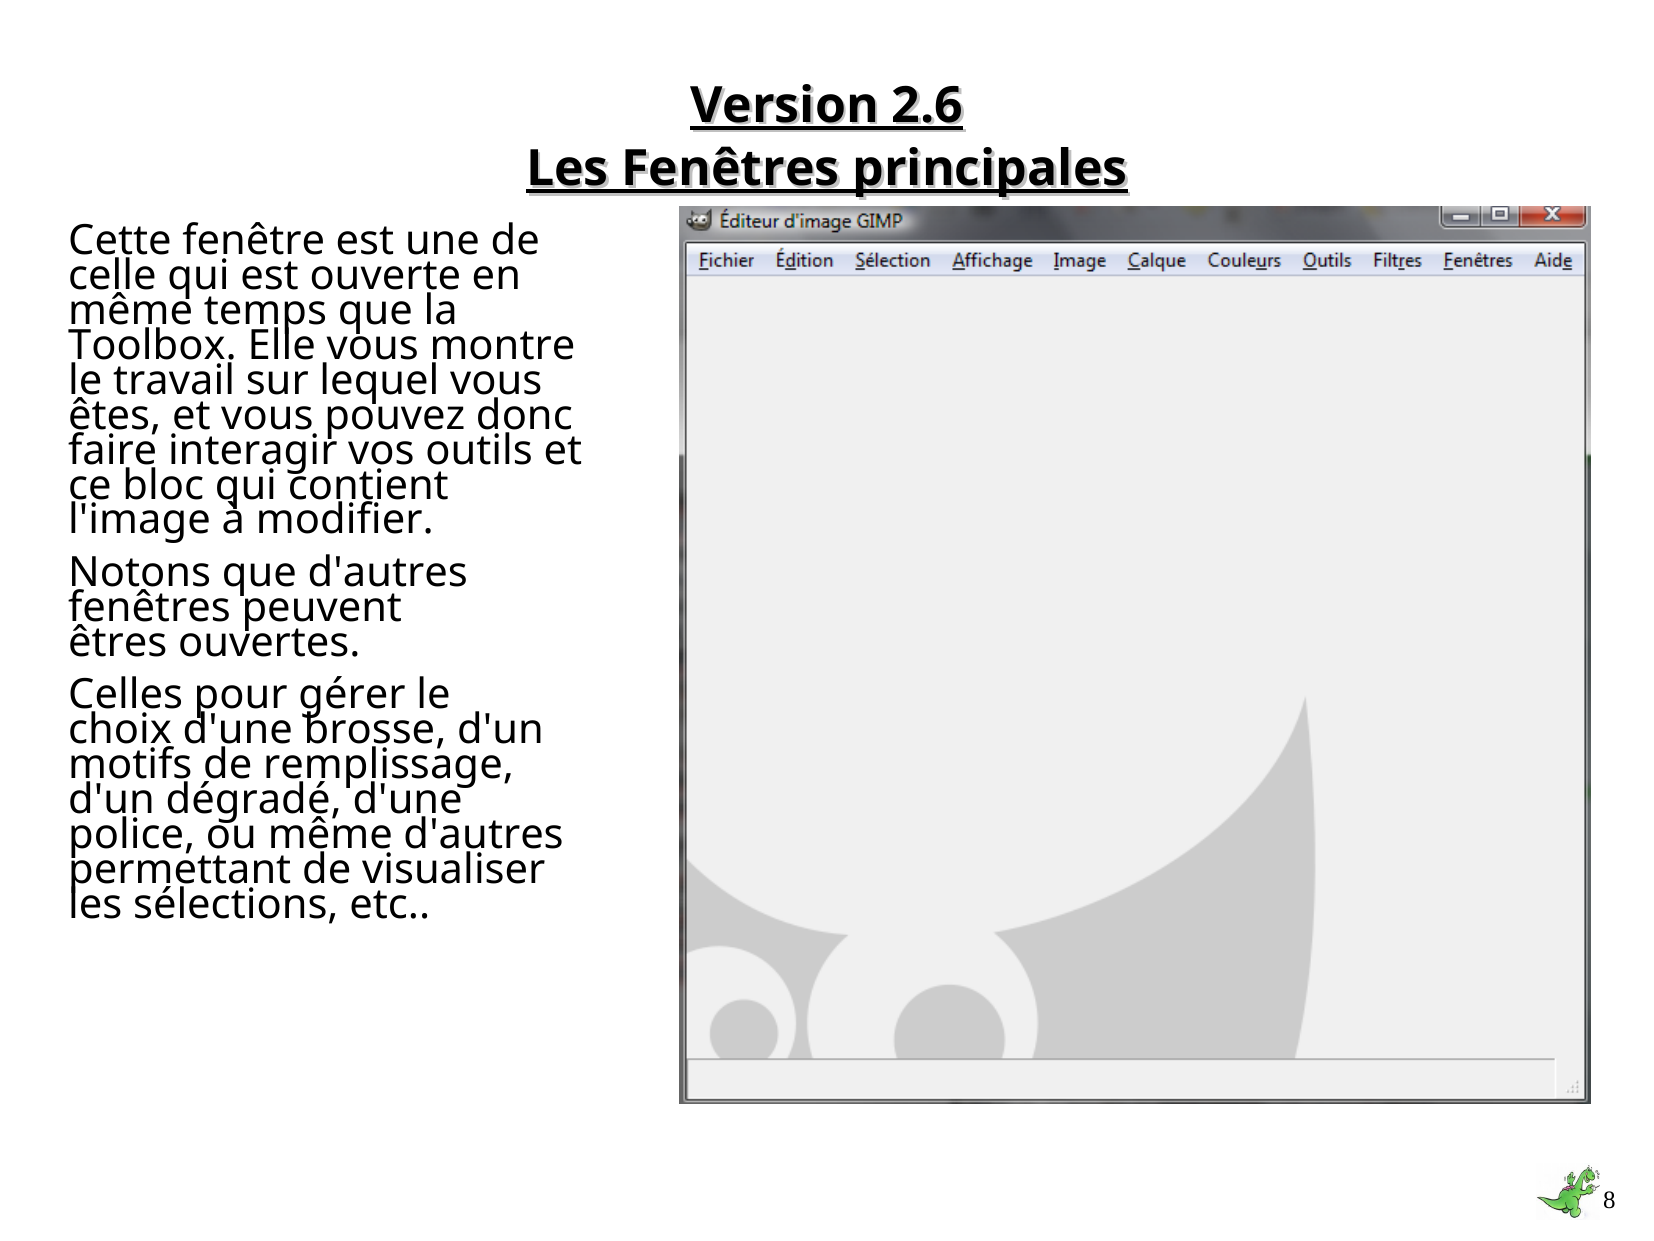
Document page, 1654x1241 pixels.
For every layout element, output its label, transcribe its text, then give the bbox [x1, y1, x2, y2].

picture [679, 206, 1591, 1104]
text_box Version 2.6 Les Fenêtres principales [59, 29, 1595, 333]
picture [1536, 1163, 1600, 1220]
text_box 8 [1603, 1186, 1632, 1214]
text_box Cette fenêtre est une de celle qui est ouverte en même temps que la Toolbox. Elle vous montre le travail sur lequel vous êtes, et vous pouvez donc faire interagir vos outils et ce bloc qui contient l'image à modifier. Notons que d'autres fenêtres peuvent êtres ouvertes. Celles pour gérer le choix d'une brosse, d'un motifs de remplissage, d'un dégradé, d'une police, ou même d'autres permettant de visualiser les sélections, etc.. [53, 233, 609, 930]
